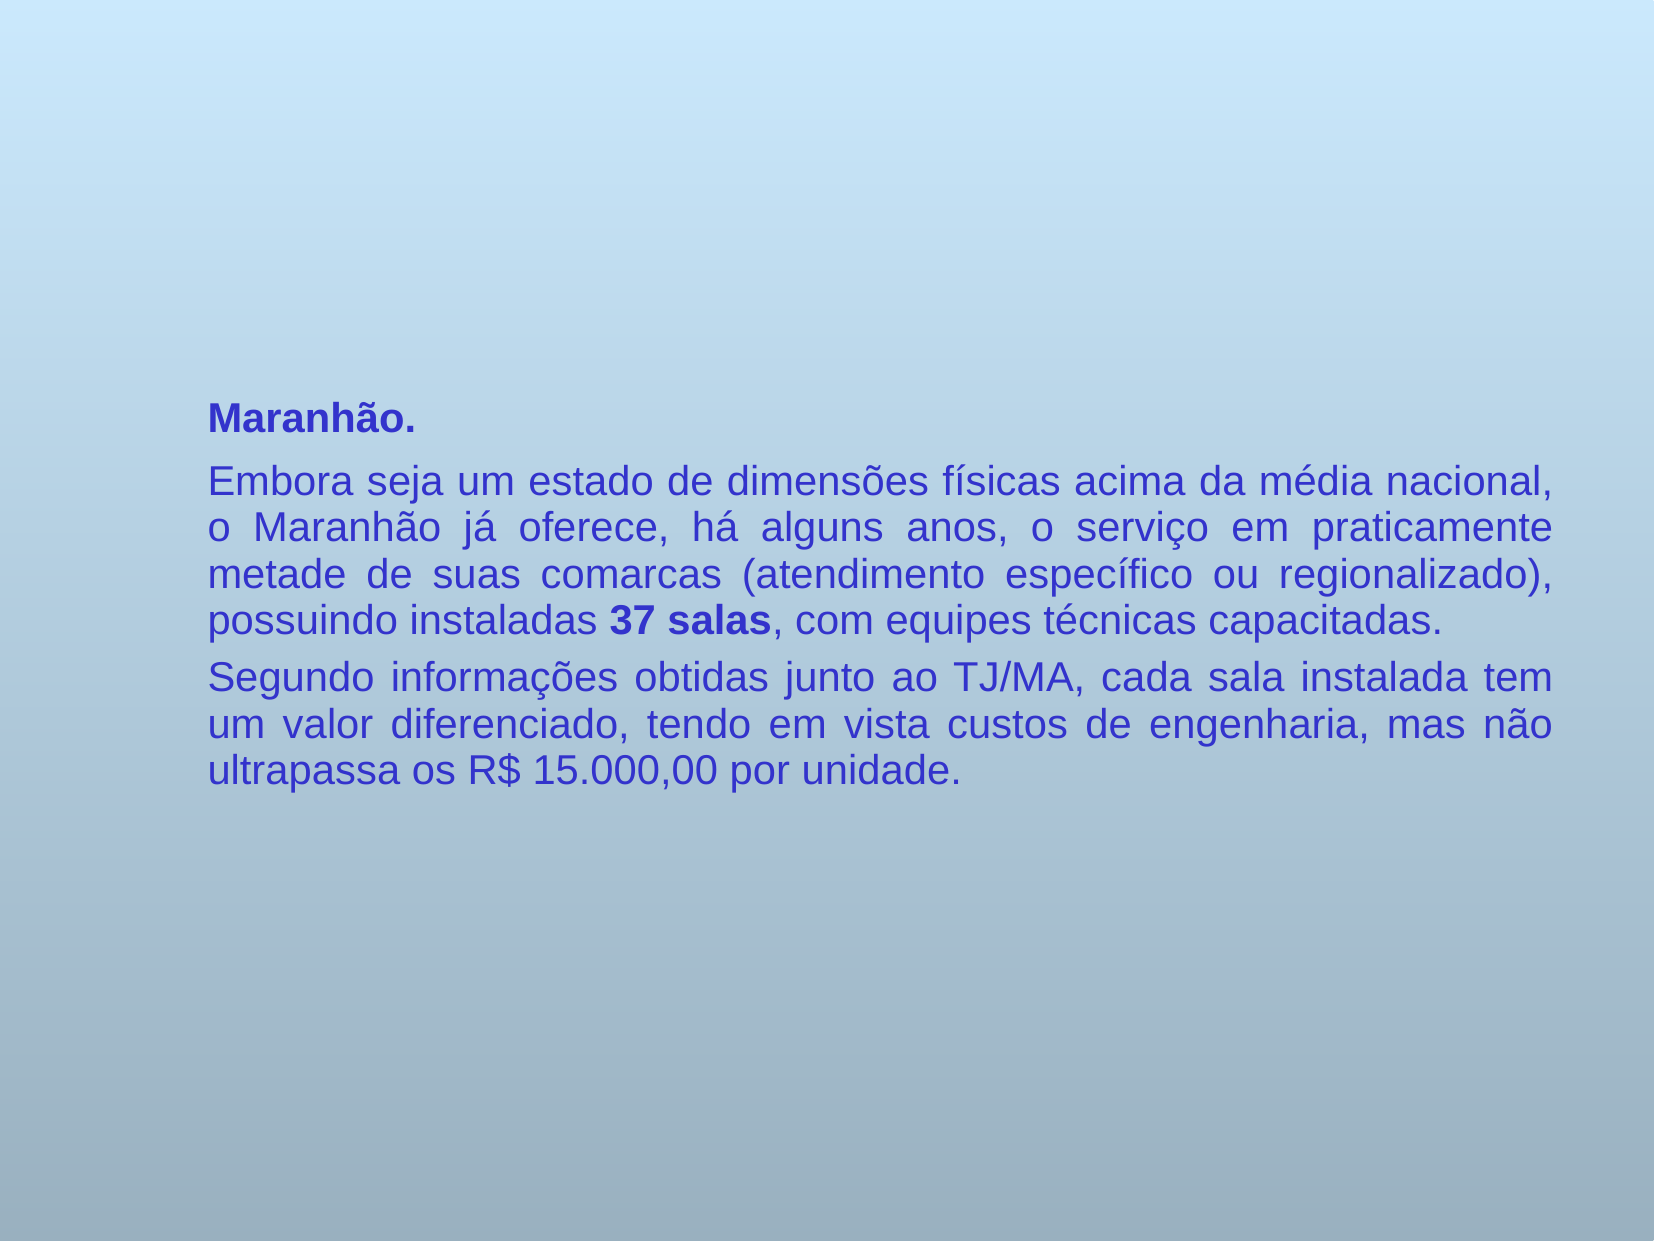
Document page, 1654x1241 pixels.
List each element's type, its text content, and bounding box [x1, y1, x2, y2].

list Maranhão. Embora seja um estado de dimensões físicas acima da média nacional, o Maranhão já oferece, há alguns anos, o serviço em praticamente metade de suas comarcas (atendimento específico ou regionalizado), possuindo instaladas 37 salas, com equipes técnicas capacitadas. Segundo informações obtidas junto ao TJ/MA, cada sala instalada tem um valor diferenciado, tendo em vista custos de engenharia, mas não ultrapassa os R$ 15.000,00 por unidade. [136, 364, 1569, 1180]
